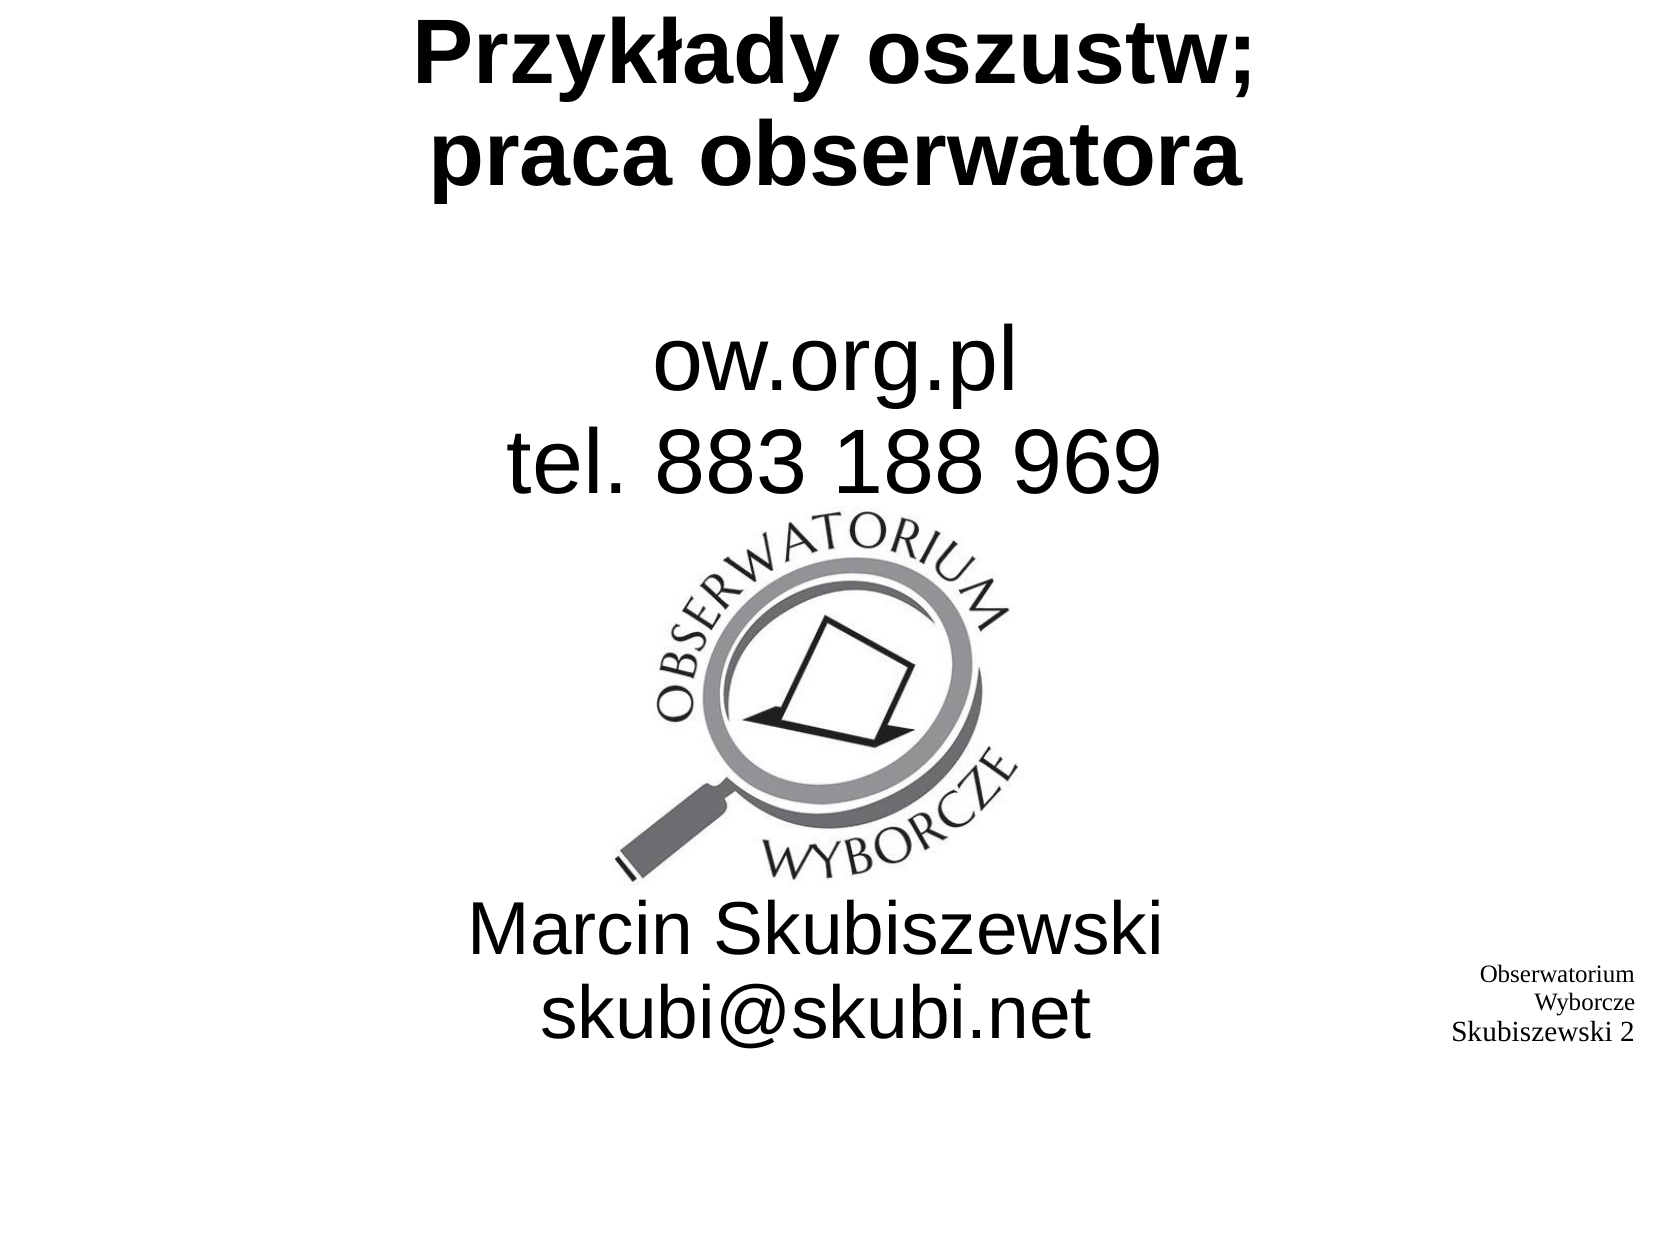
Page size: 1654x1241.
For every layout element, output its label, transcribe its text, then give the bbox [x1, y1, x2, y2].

title Marcin Skubiszewski skubi@skubi.net [71, 886, 1561, 1055]
title Przykłady oszustw; praca obserwatora ow.org.pl tel. 883 188 969 [91, 0, 1580, 513]
picture [480, 506, 1156, 887]
